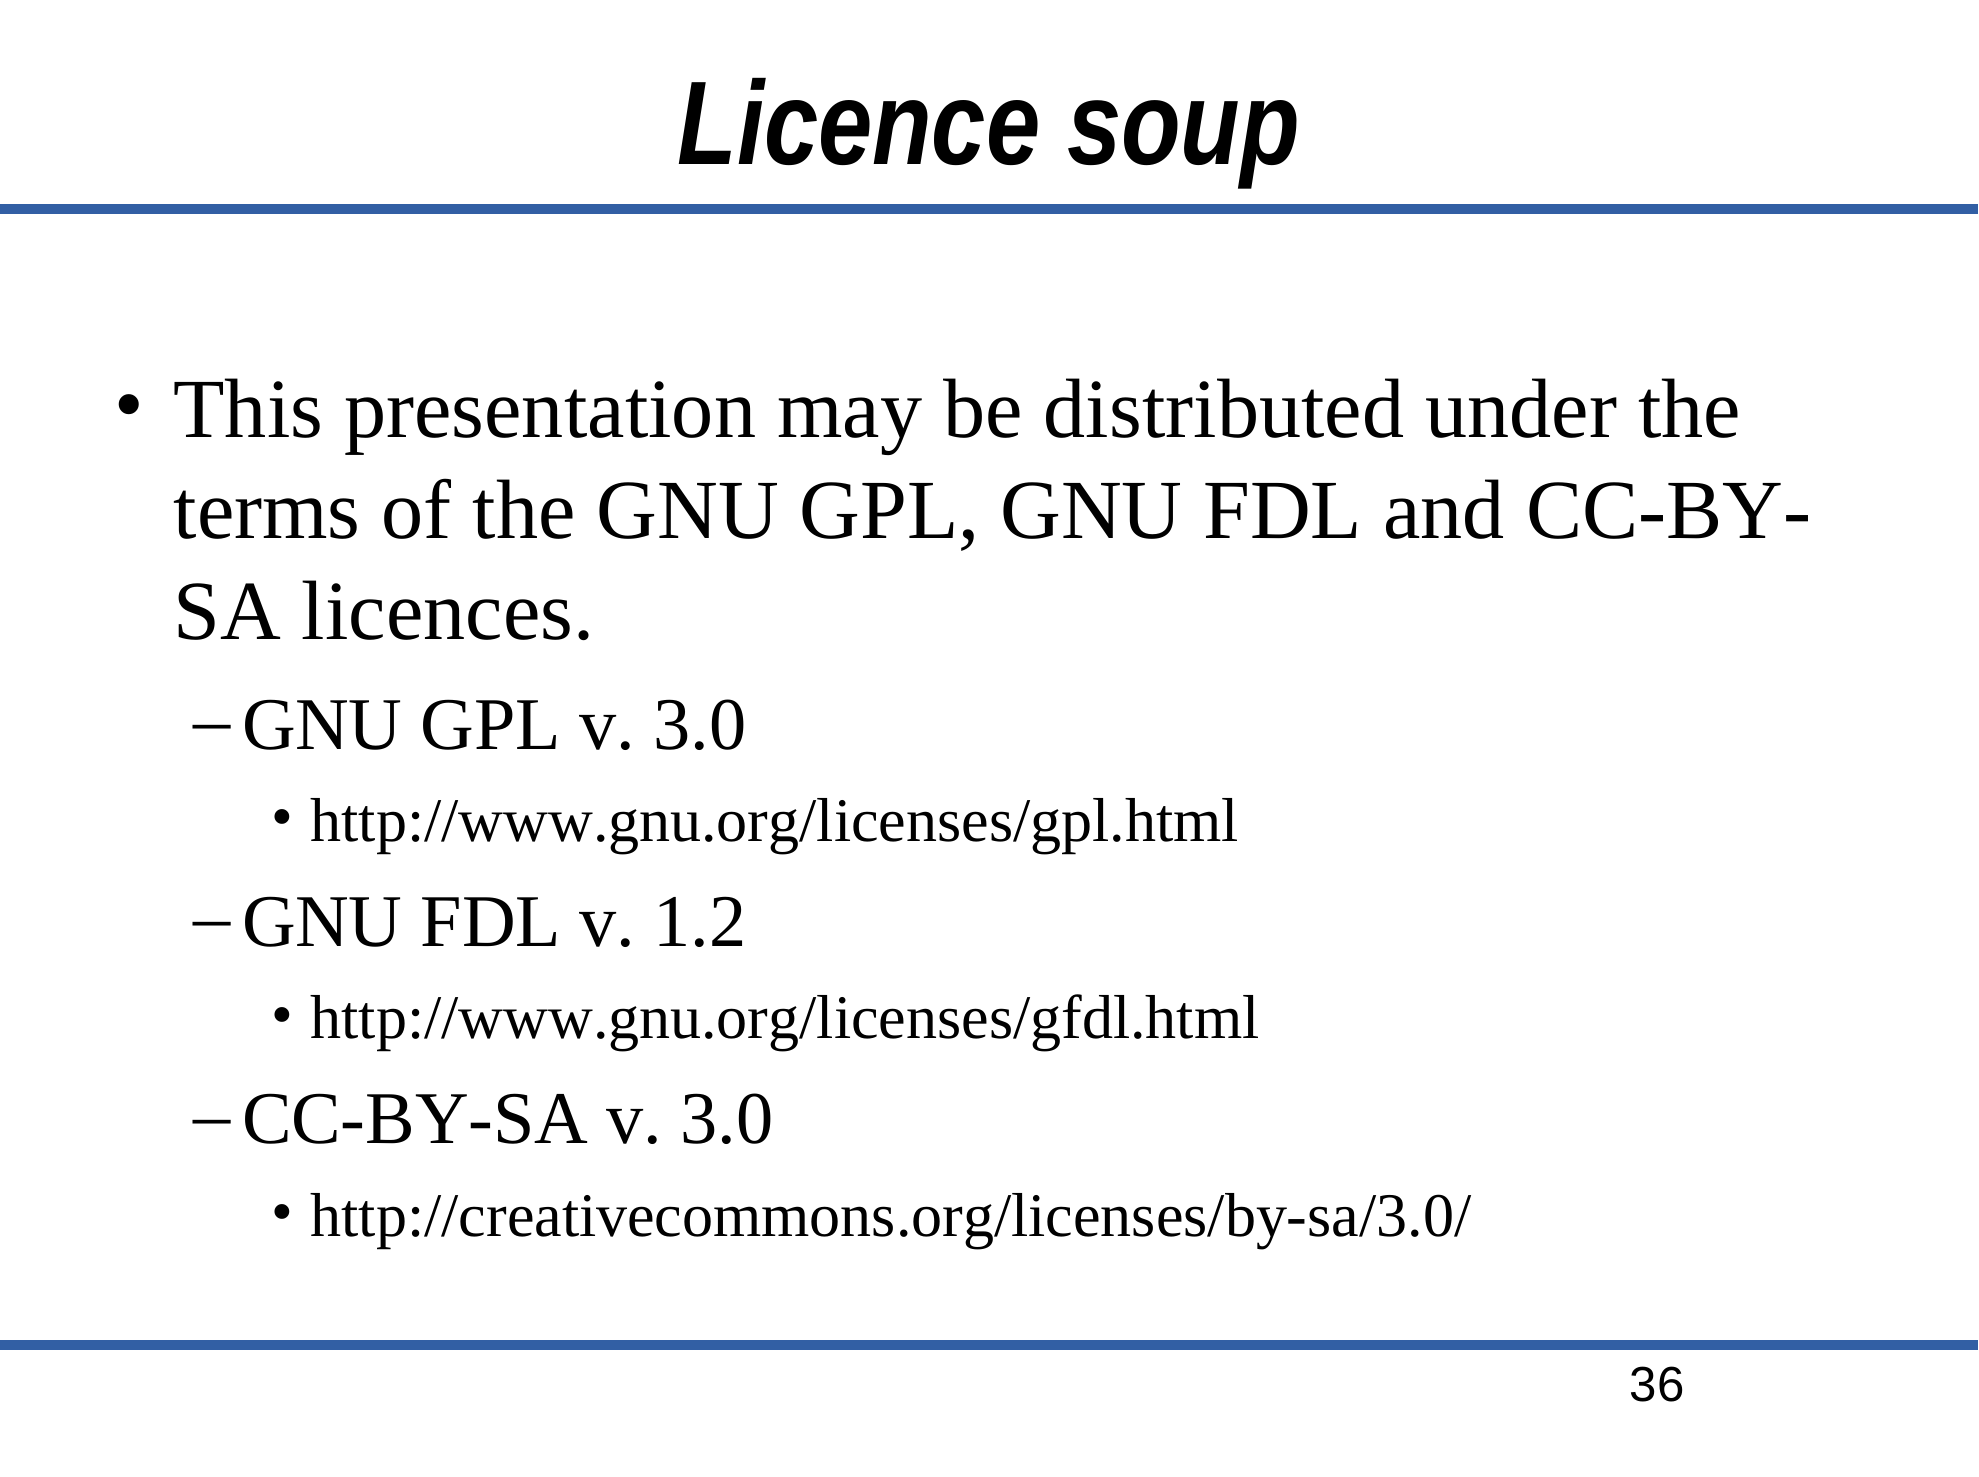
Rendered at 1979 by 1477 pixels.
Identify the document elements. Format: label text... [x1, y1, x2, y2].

list This presentation may be distributed under the terms of the GNU GPL, GNU FDL and CC-BY-SA licences. GNU GPL v. 3.0 http://www.gnu.org/licenses/gpl.html GNU FDL v. 1.2 http://www.gnu.org/licenses/gfdl.html CC-BY-SA v. 3.0 http://creativecommons.org/licenses/by-sa/3.0/ [98, 345, 1880, 1349]
title Licence soup [0, 30, 1979, 203]
